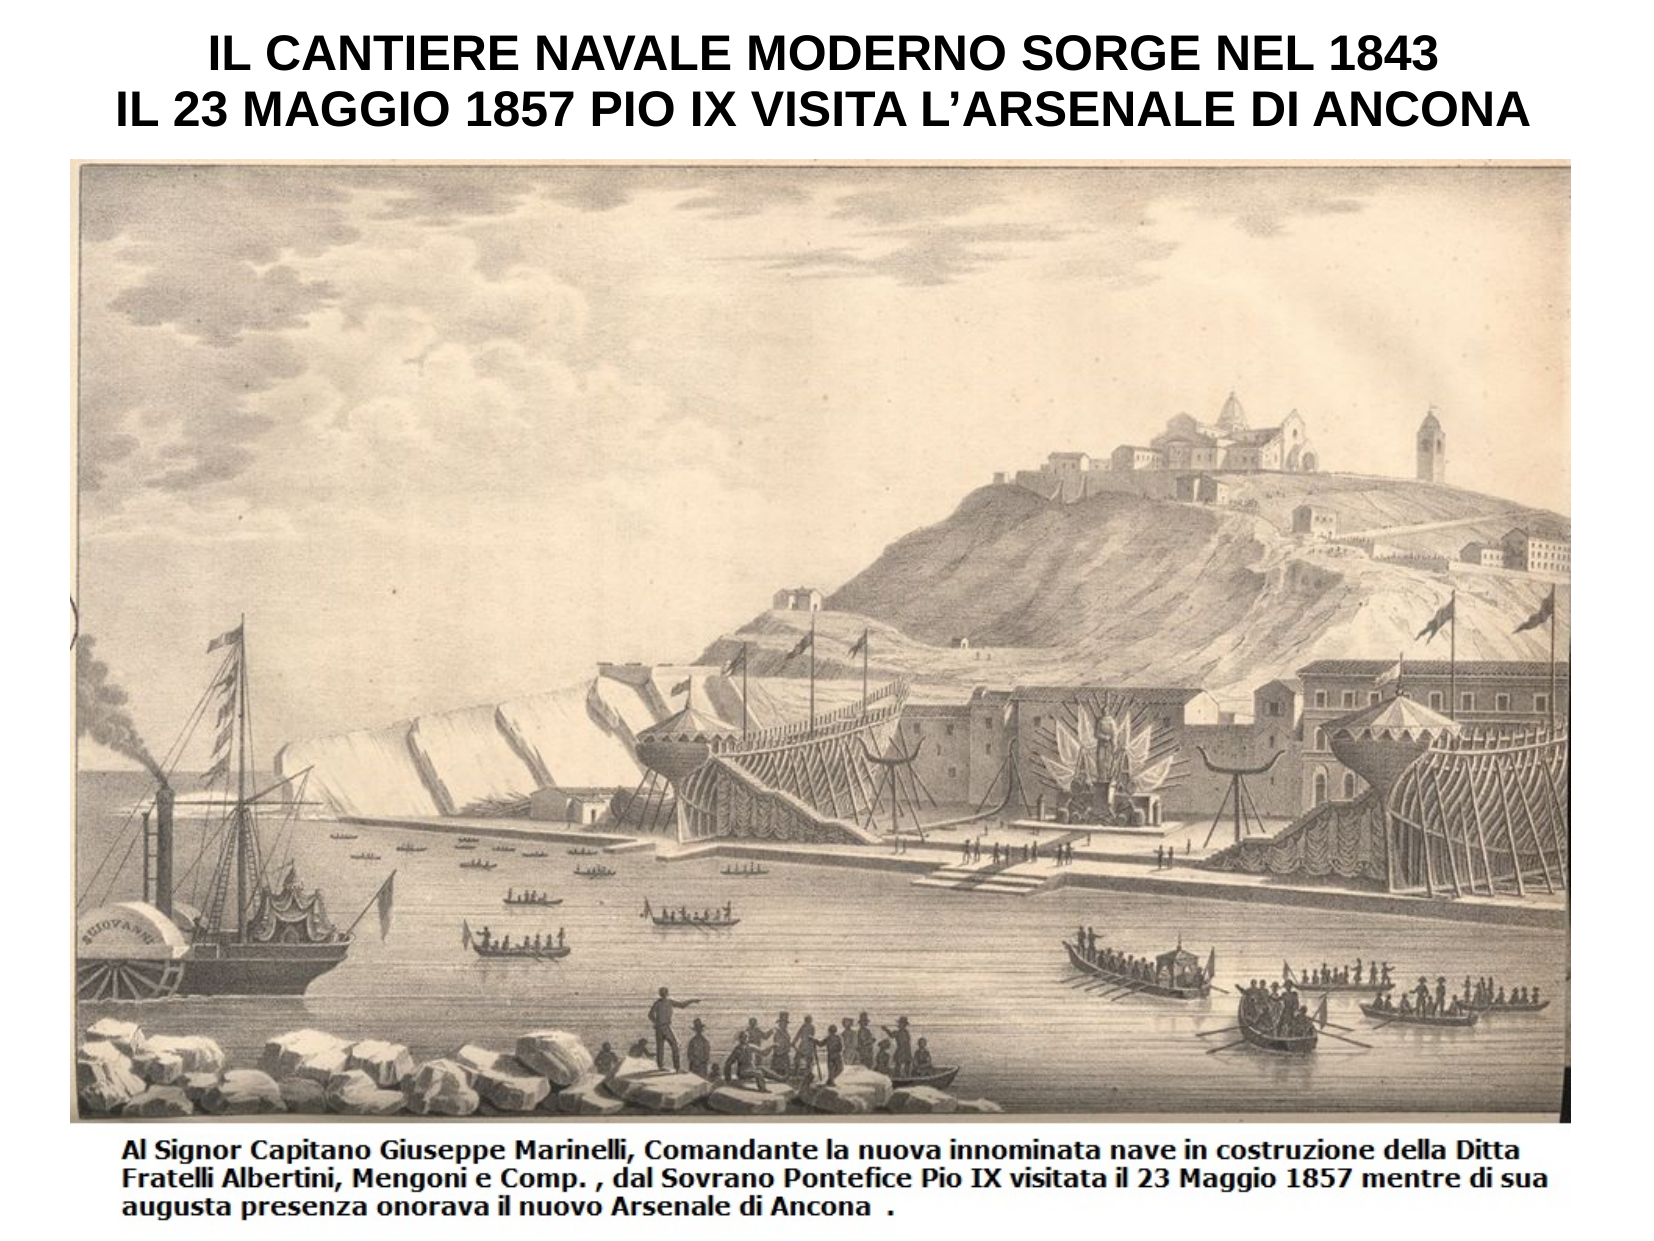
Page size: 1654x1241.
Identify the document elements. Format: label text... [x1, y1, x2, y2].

picture [70, 159, 1571, 1236]
text_box IL CANTIERE NAVALE MODERNO SORGE NEL 1843 IL 23 MAGGIO 1857 PIO IX VISITA L’ARSENALE DI ANCONA [100, 17, 1548, 145]
